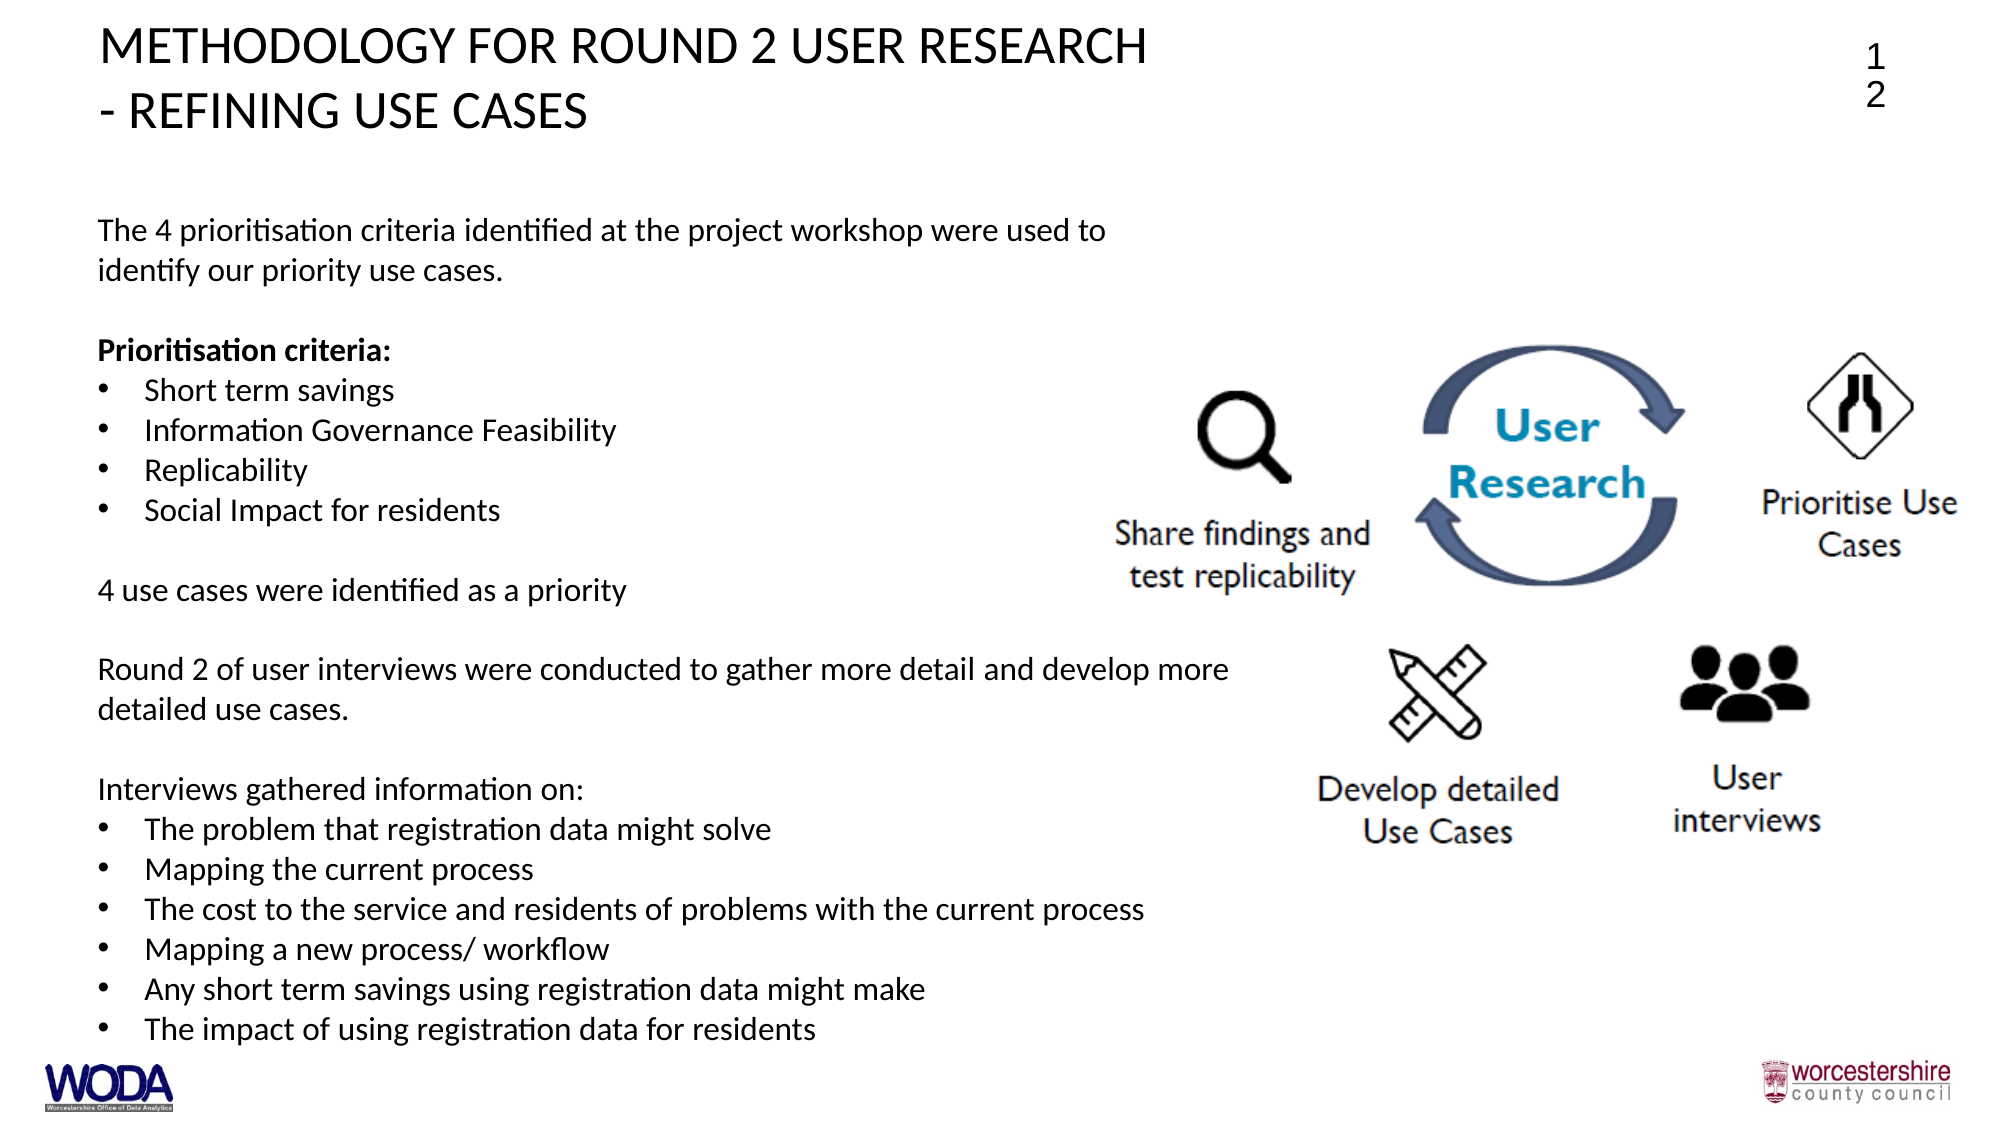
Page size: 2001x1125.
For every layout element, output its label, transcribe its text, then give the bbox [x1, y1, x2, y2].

text_box The 4 prioritisation criteria identified at the project workshop were used to identify our priority use cases. Prioritisation criteria: Short term savings Information Governance Feasibility Replicability Social Impact for residents 4 use cases were identified as a priority Round 2 of user interviews were conducted to gather more detail and develop more detailed use cases. Interviews gathered information on: The problem that registration data might solve Mapping the current process The cost to the service and residents of problems with the current process Mapping a new process/ workflow Any short term savings using registration data might make The impact of using registration data for residents [97, 208, 1242, 1047]
picture [45, 1064, 173, 1112]
picture [1242, 312, 1852, 875]
picture [1749, 1049, 1971, 1114]
picture [1734, 334, 2000, 604]
title METHODOLOGY FOR ROUND 2 USER RESEARCH - REFINING USE CASES [99, 9, 1900, 198]
